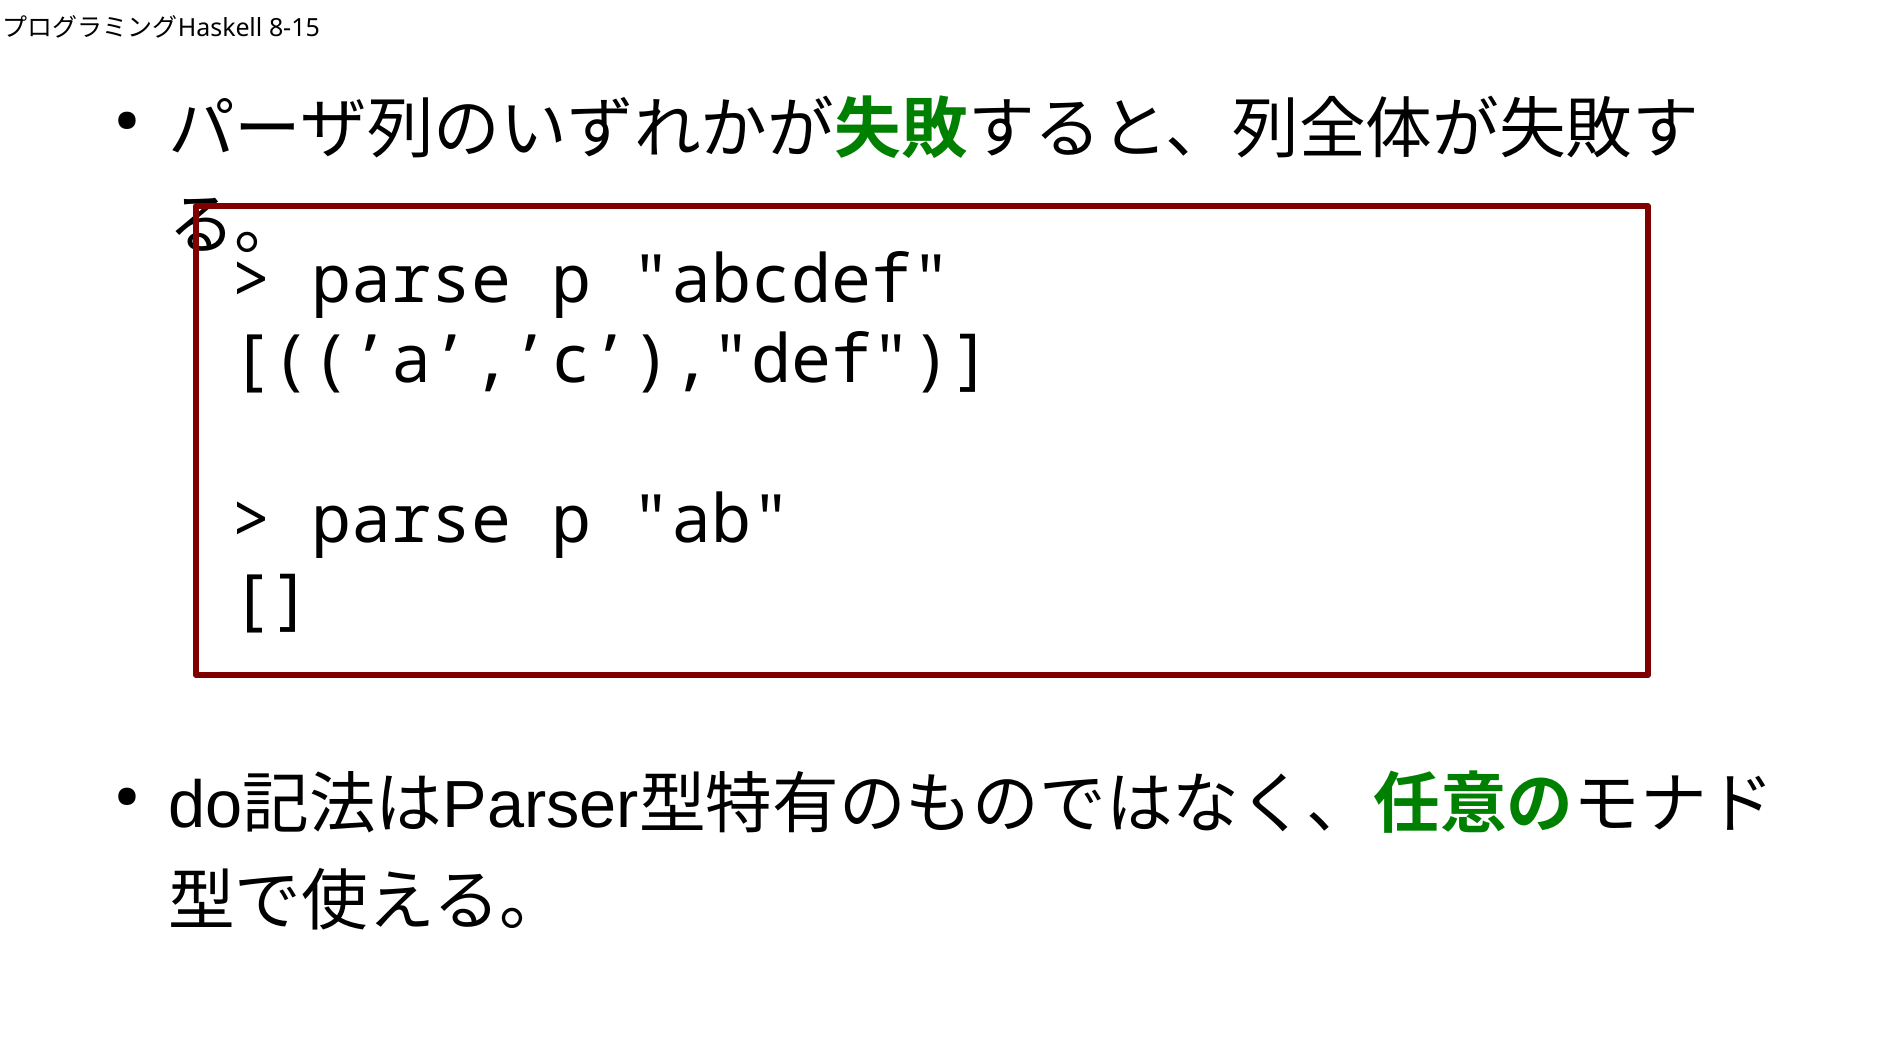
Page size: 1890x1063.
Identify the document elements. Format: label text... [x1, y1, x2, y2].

text_box > parse p "abcdef" [((’a’,’c’),"def")] > parse p "ab" [] [195, 206, 1649, 676]
list パーザ列のいずれかが失敗すると、列全体が失敗する。 [94, 71, 1796, 146]
list do記法はParser型特有のものではなく、任意のモナド型で使える。 [94, 747, 1809, 895]
